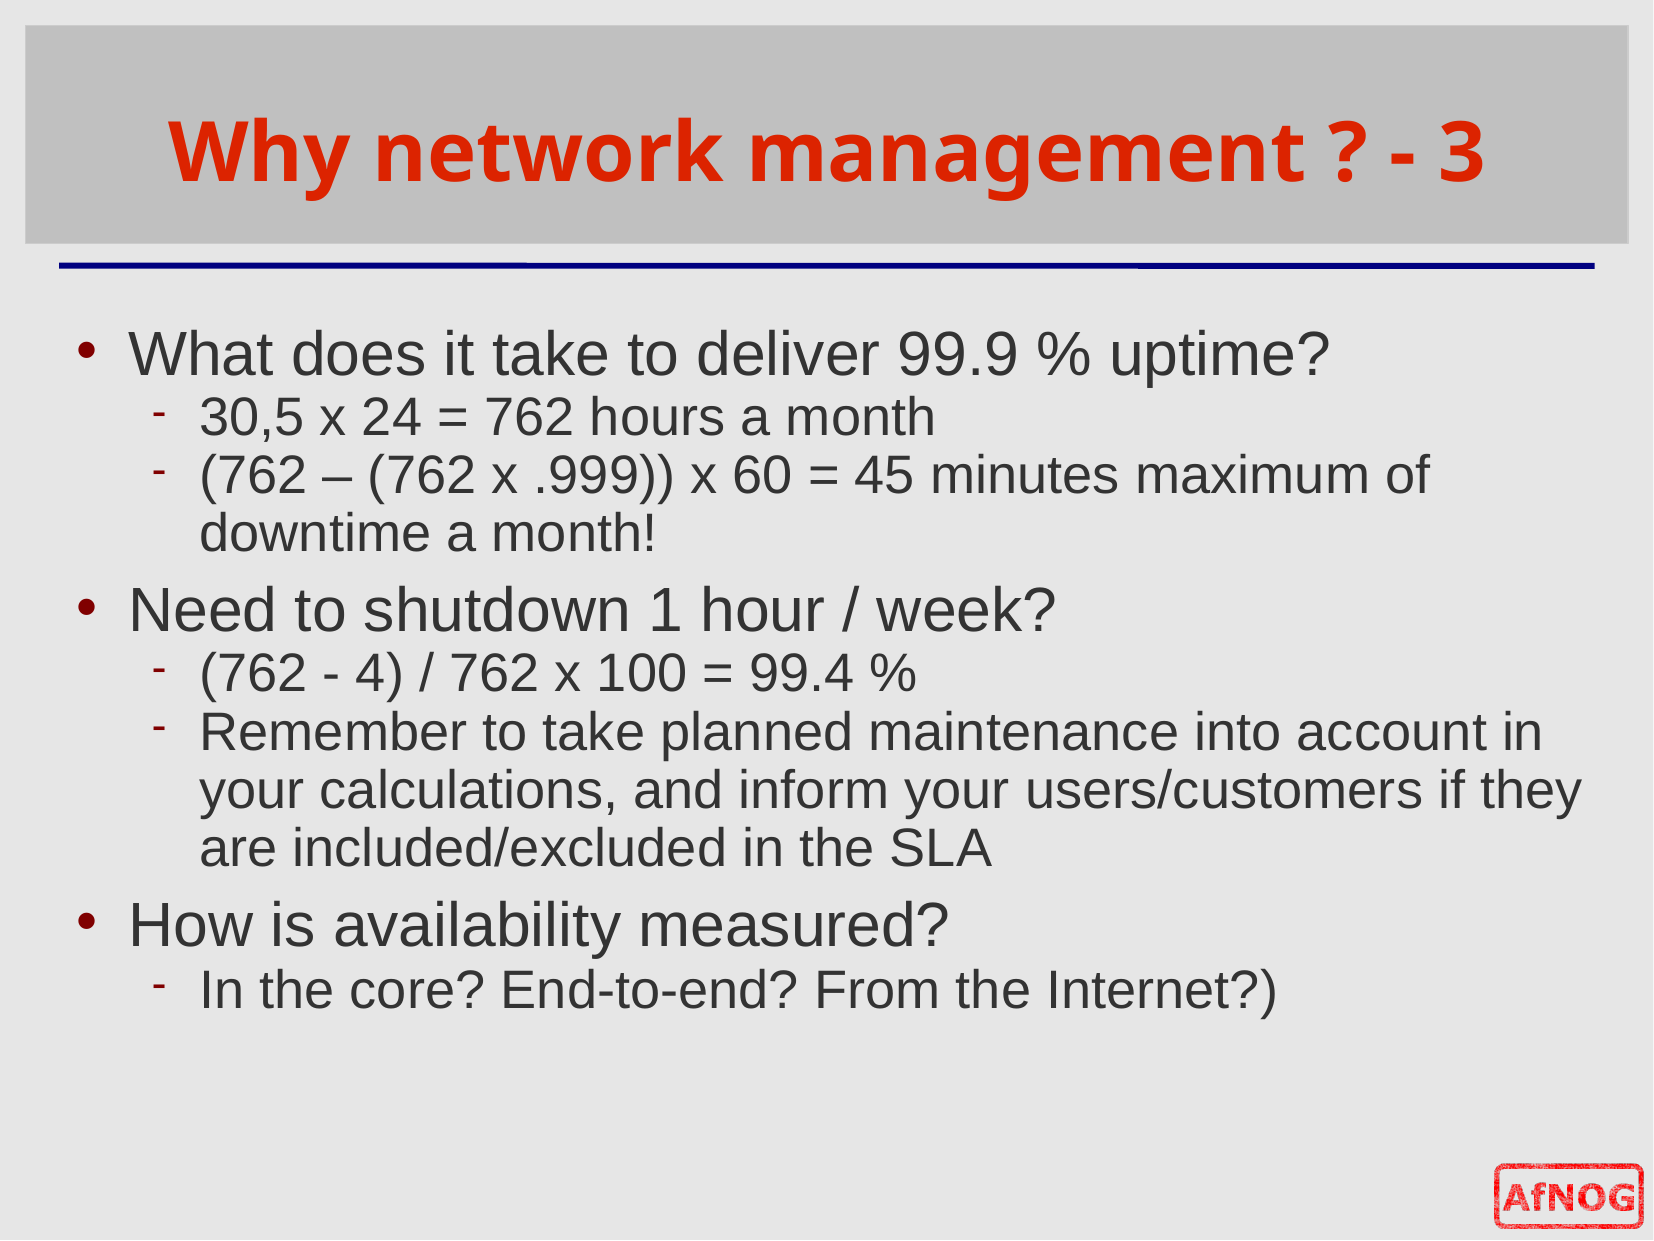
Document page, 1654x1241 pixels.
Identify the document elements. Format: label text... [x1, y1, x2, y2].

picture [1494, 1163, 1644, 1229]
title Why network management ? - 3 [121, 46, 1534, 254]
list What does it take to deliver 99.9 % uptime? 30,5 x 24 = 762 hours a month (762 – (762 x .999)) x 60 = 45 minutes maximum of downtime a month! Need to shutdown 1 hour / week? (762 - 4) / 762 x 100 = 99.4 % Remember to take planned maintenance into account in your calculations, and inform your users/customers if they are included/excluded in the SLA How is availability measured? In the core? End-to-end? From the Internet?)‏ [59, 322, 1595, 1192]
